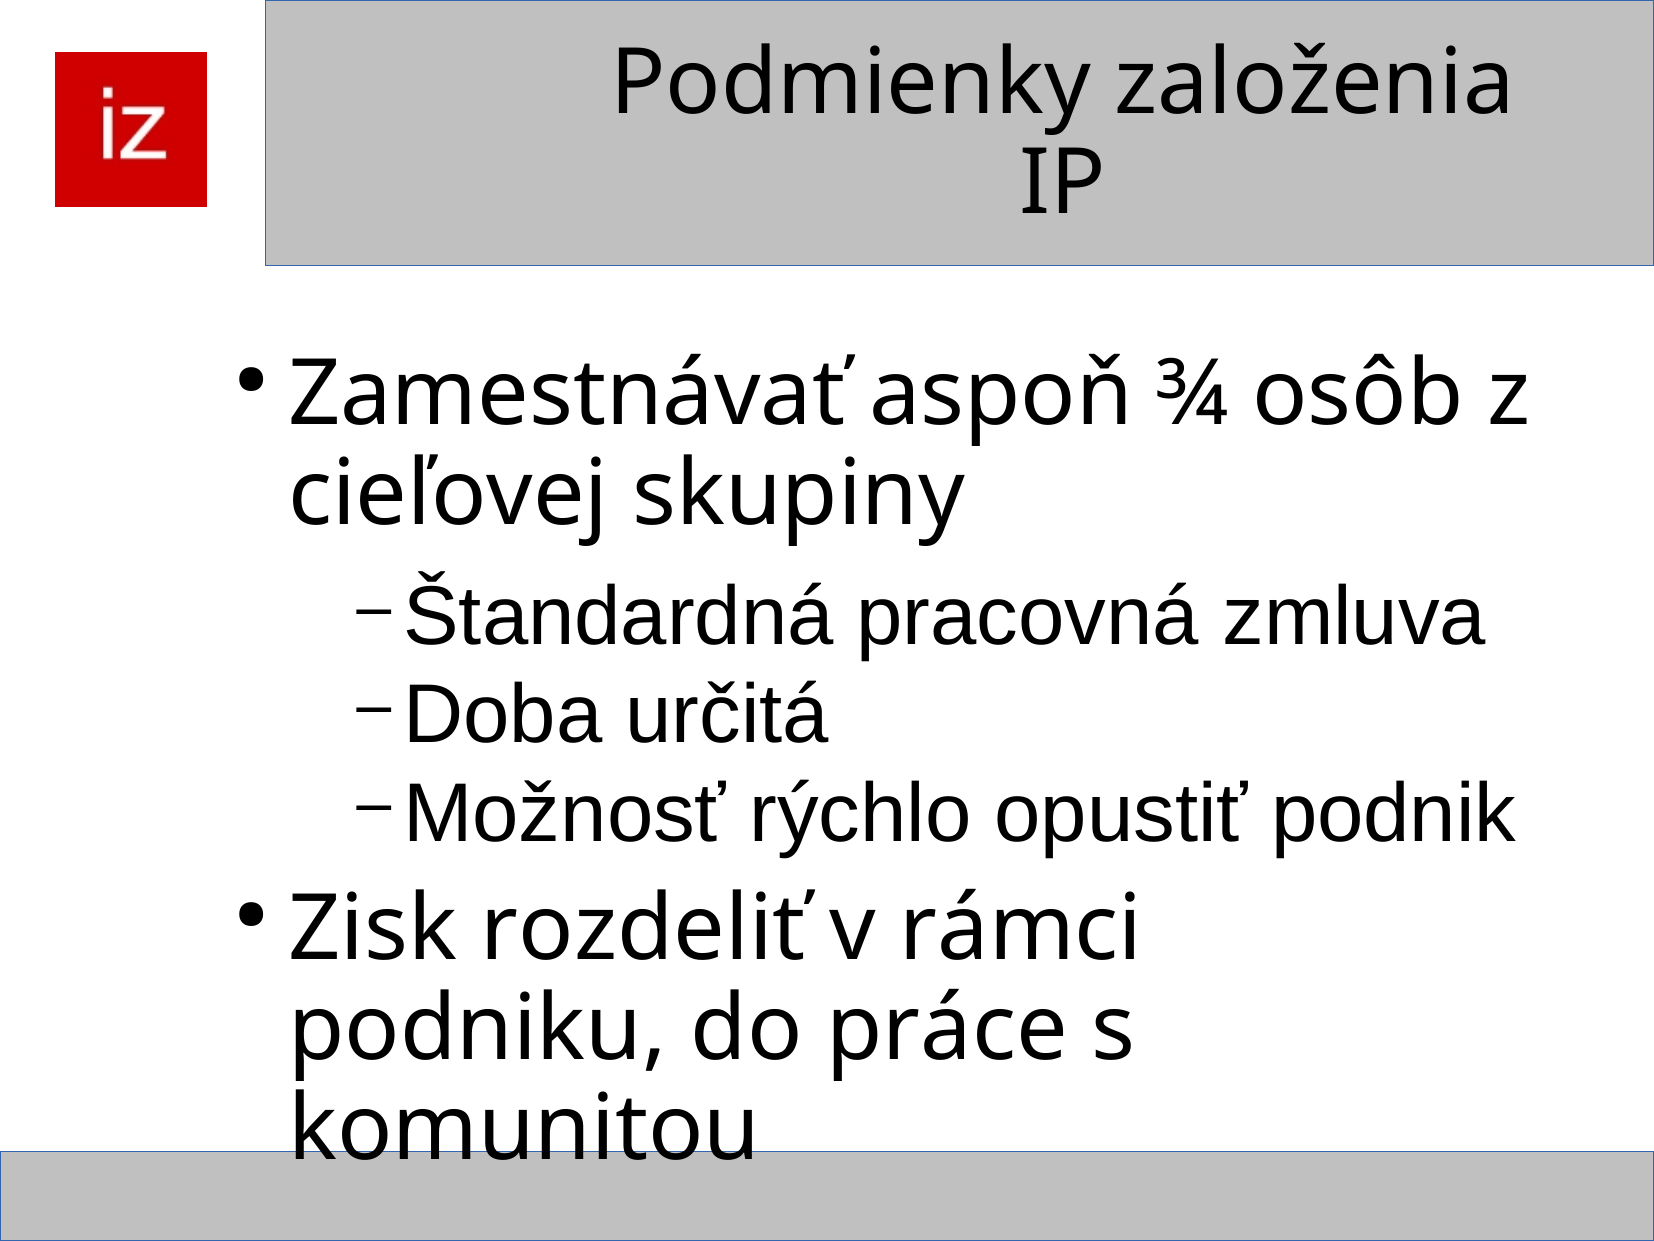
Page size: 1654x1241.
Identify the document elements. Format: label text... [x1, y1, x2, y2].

title Podmienky založenia IP [561, 29, 1565, 237]
list Zamestnávať aspoň ¾ osôb z cieľovej skupiny Štandardná pracovná zmluva Doba určitá Možnosť rýchlo opustiť podnik Zisk rozdeliť v rámci podniku, do práce s komunitou [121, 344, 1533, 1126]
picture [55, 52, 207, 207]
